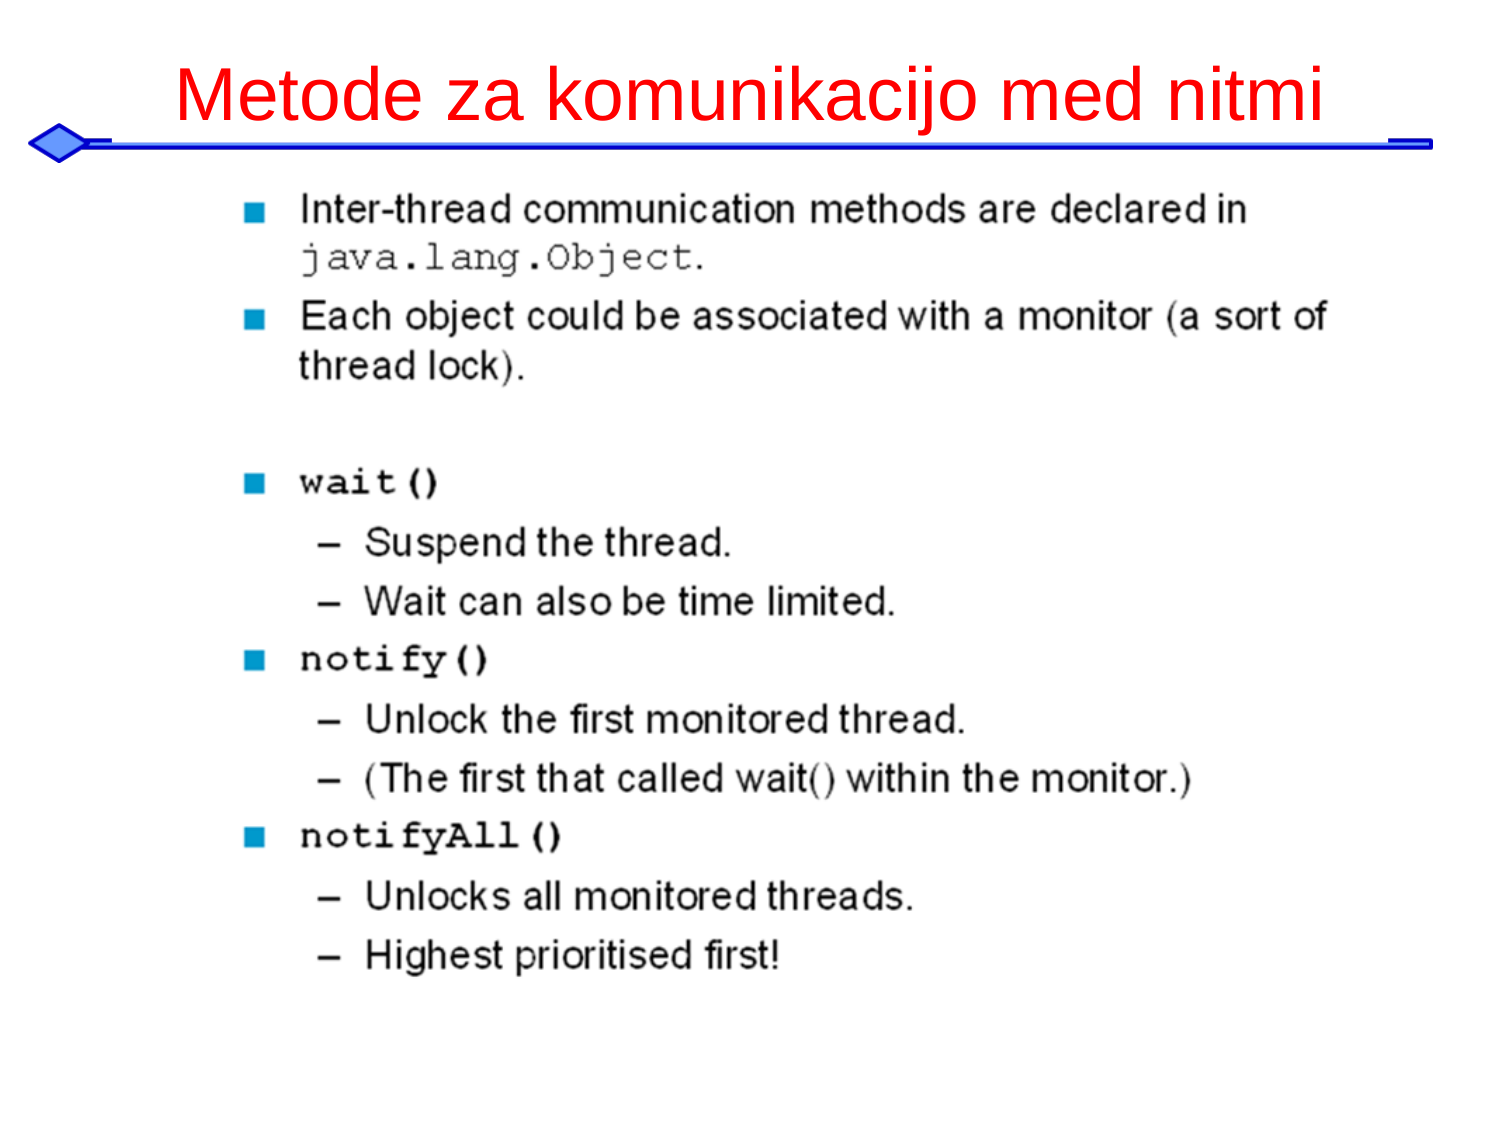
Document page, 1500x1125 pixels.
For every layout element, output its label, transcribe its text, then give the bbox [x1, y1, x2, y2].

picture [236, 169, 1366, 984]
title Metode za komunikacijo med nitmi [111, 37, 1389, 143]
picture [28, 123, 1433, 163]
